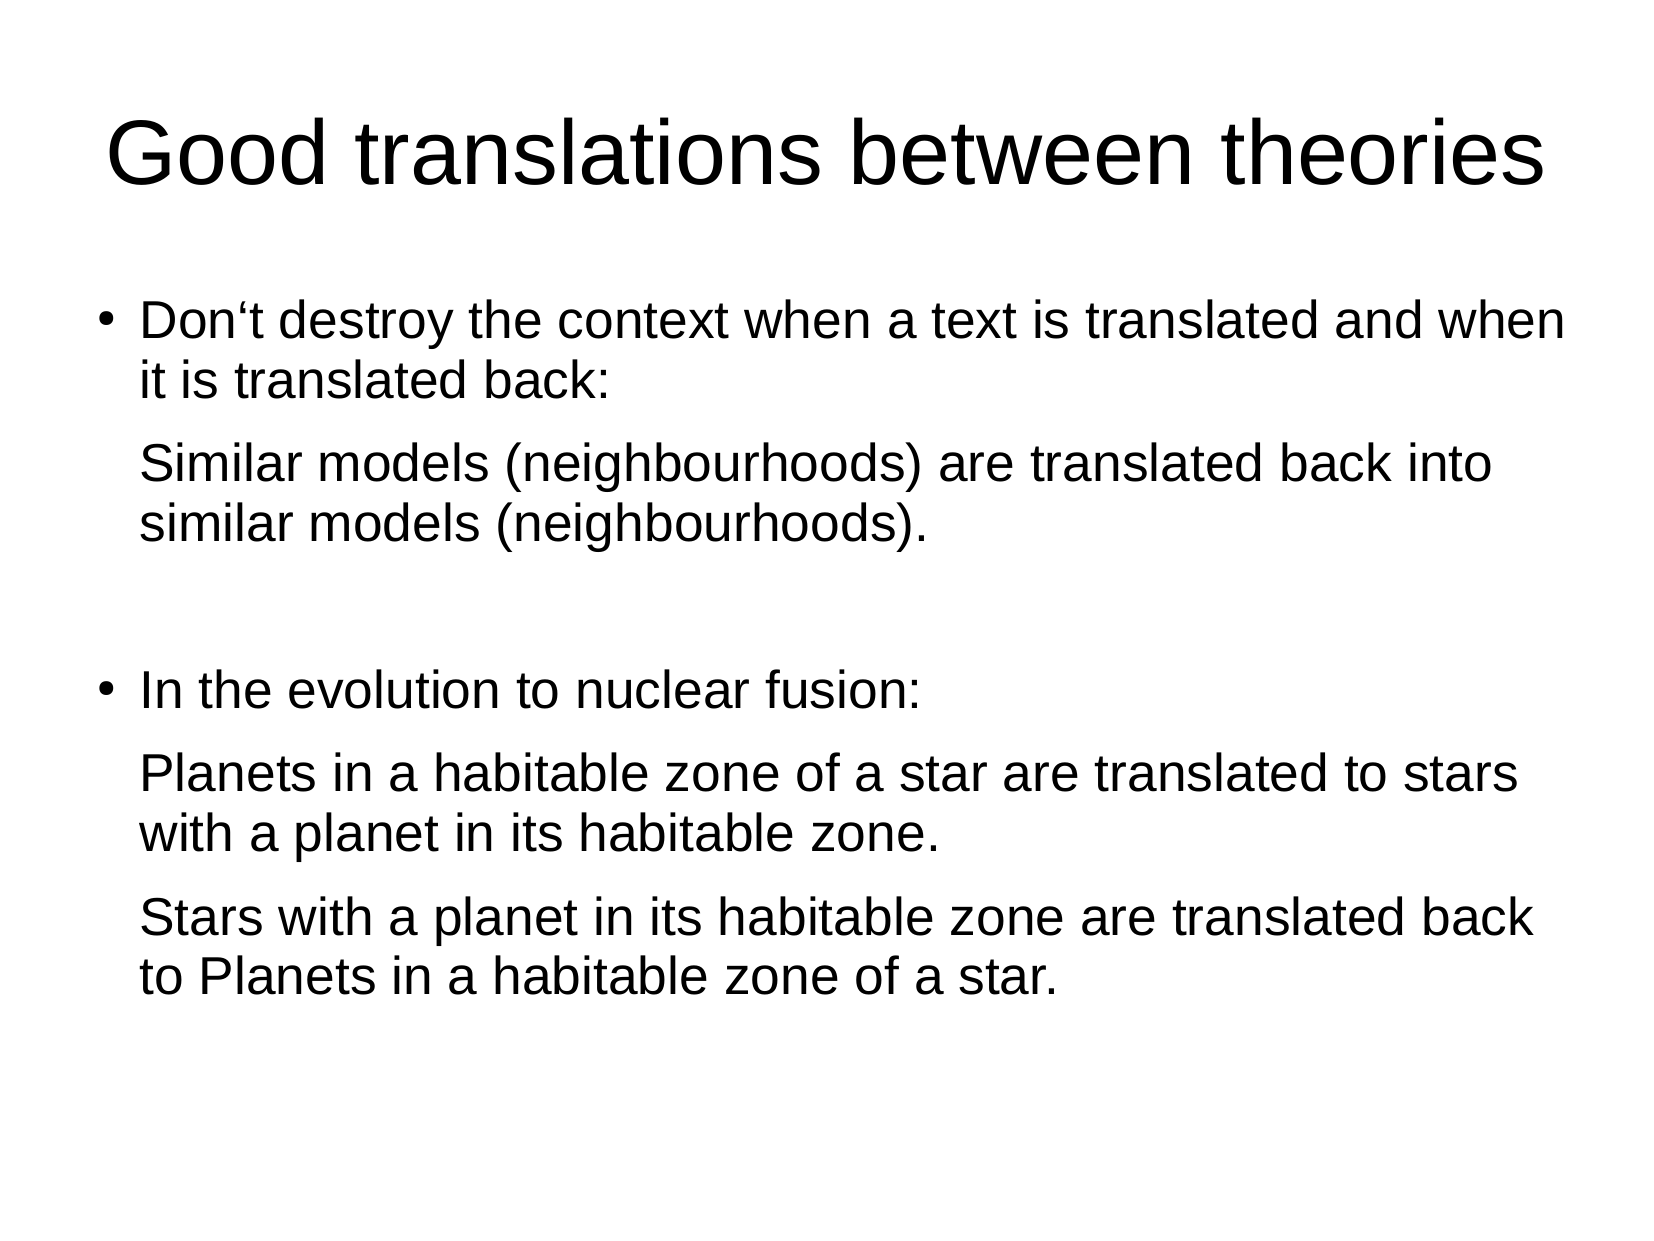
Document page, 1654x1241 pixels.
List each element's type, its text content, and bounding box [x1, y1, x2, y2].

list Don‘t destroy the context when a text is translated and when it is translated back: Similar models (neighbourhoods) are translated back into similar models (neighbourhoods). In the evolution to nuclear fusion: Planets in a habitable zone of a star are translated to stars with a planet in its habitable zone. Stars with a planet in its habitable zone are translated back to Planets in a habitable zone of a star. [82, 290, 1571, 1010]
title Good translations between theories [82, 49, 1571, 257]
